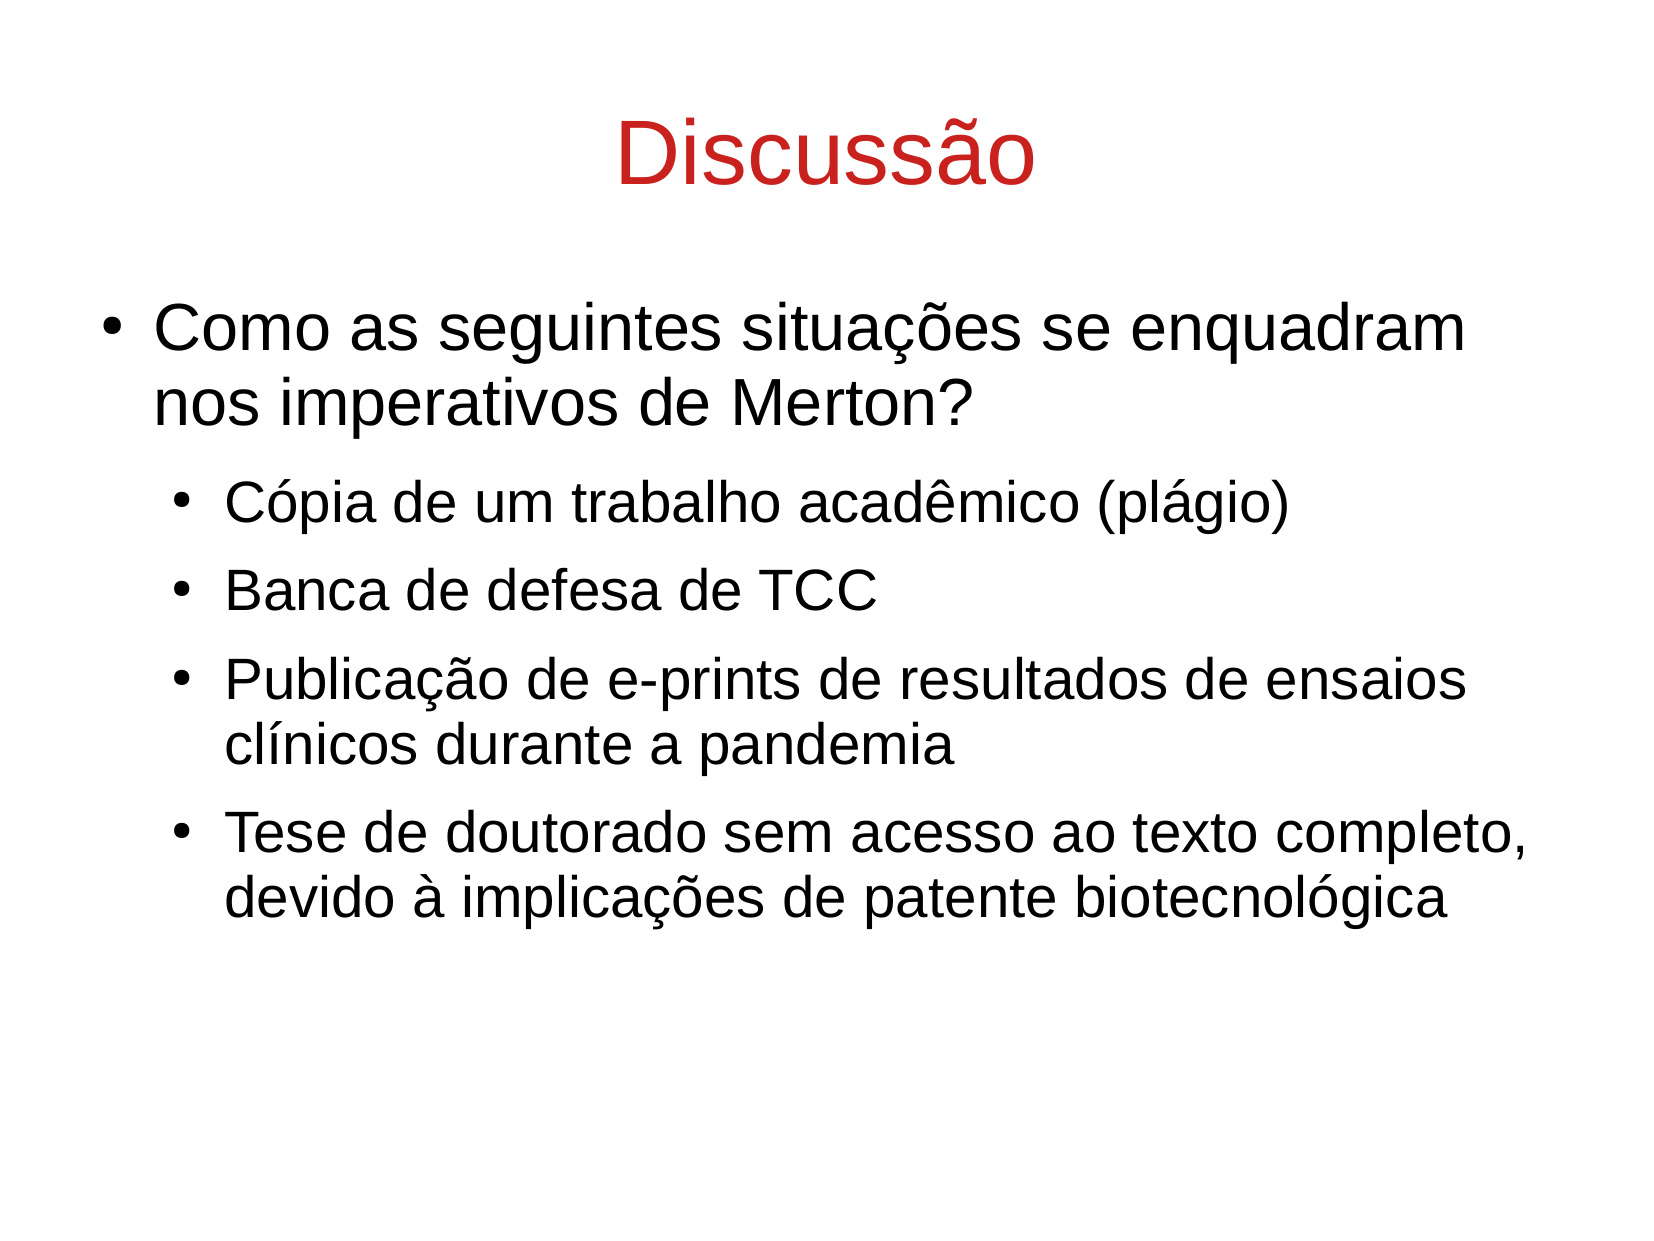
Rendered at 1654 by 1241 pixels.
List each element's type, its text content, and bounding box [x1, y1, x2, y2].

title Discussão [82, 49, 1571, 257]
list Como as seguintes situações se enquadram nos imperativos de Merton? Cópia de um trabalho acadêmico (plágio) Banca de defesa de TCC Publicação de e-prints de resultados de ensaios clínicos durante a pandemia Tese de doutorado sem acesso ao texto completo, devido à implicações de patente biotecnológica [82, 290, 1571, 1010]
